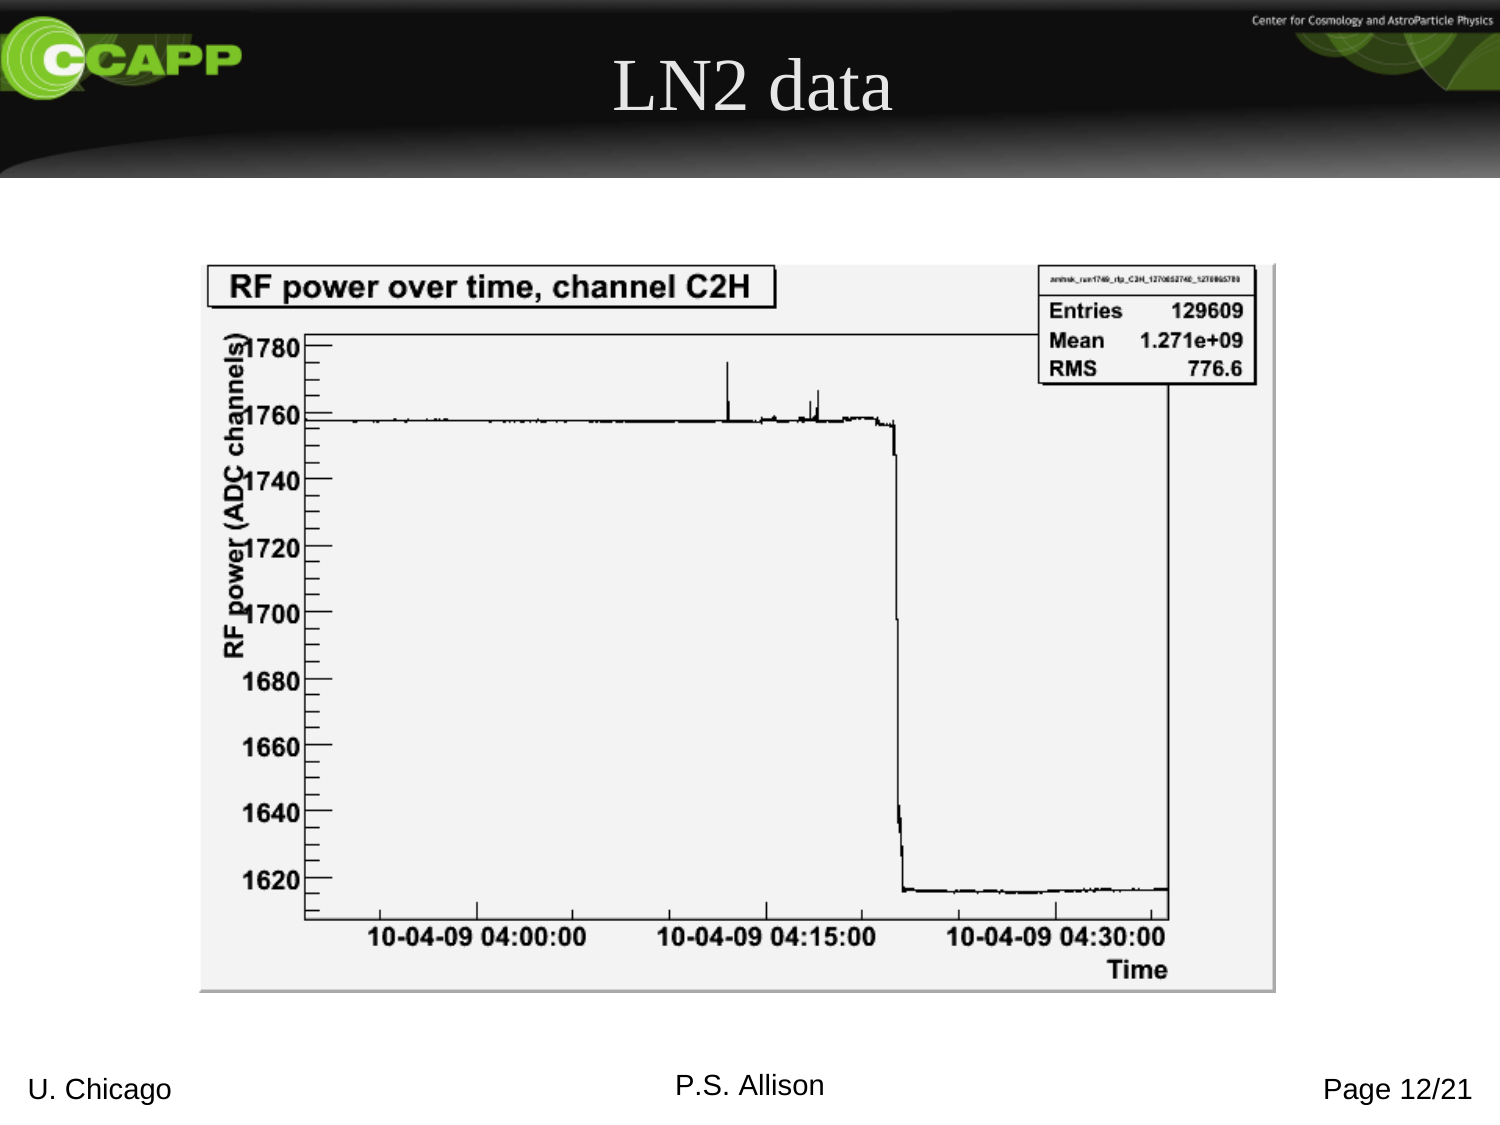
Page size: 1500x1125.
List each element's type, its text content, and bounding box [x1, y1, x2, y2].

title LN2 data [266, 0, 1240, 131]
picture [198, 262, 1276, 993]
picture [0, 0, 1500, 178]
